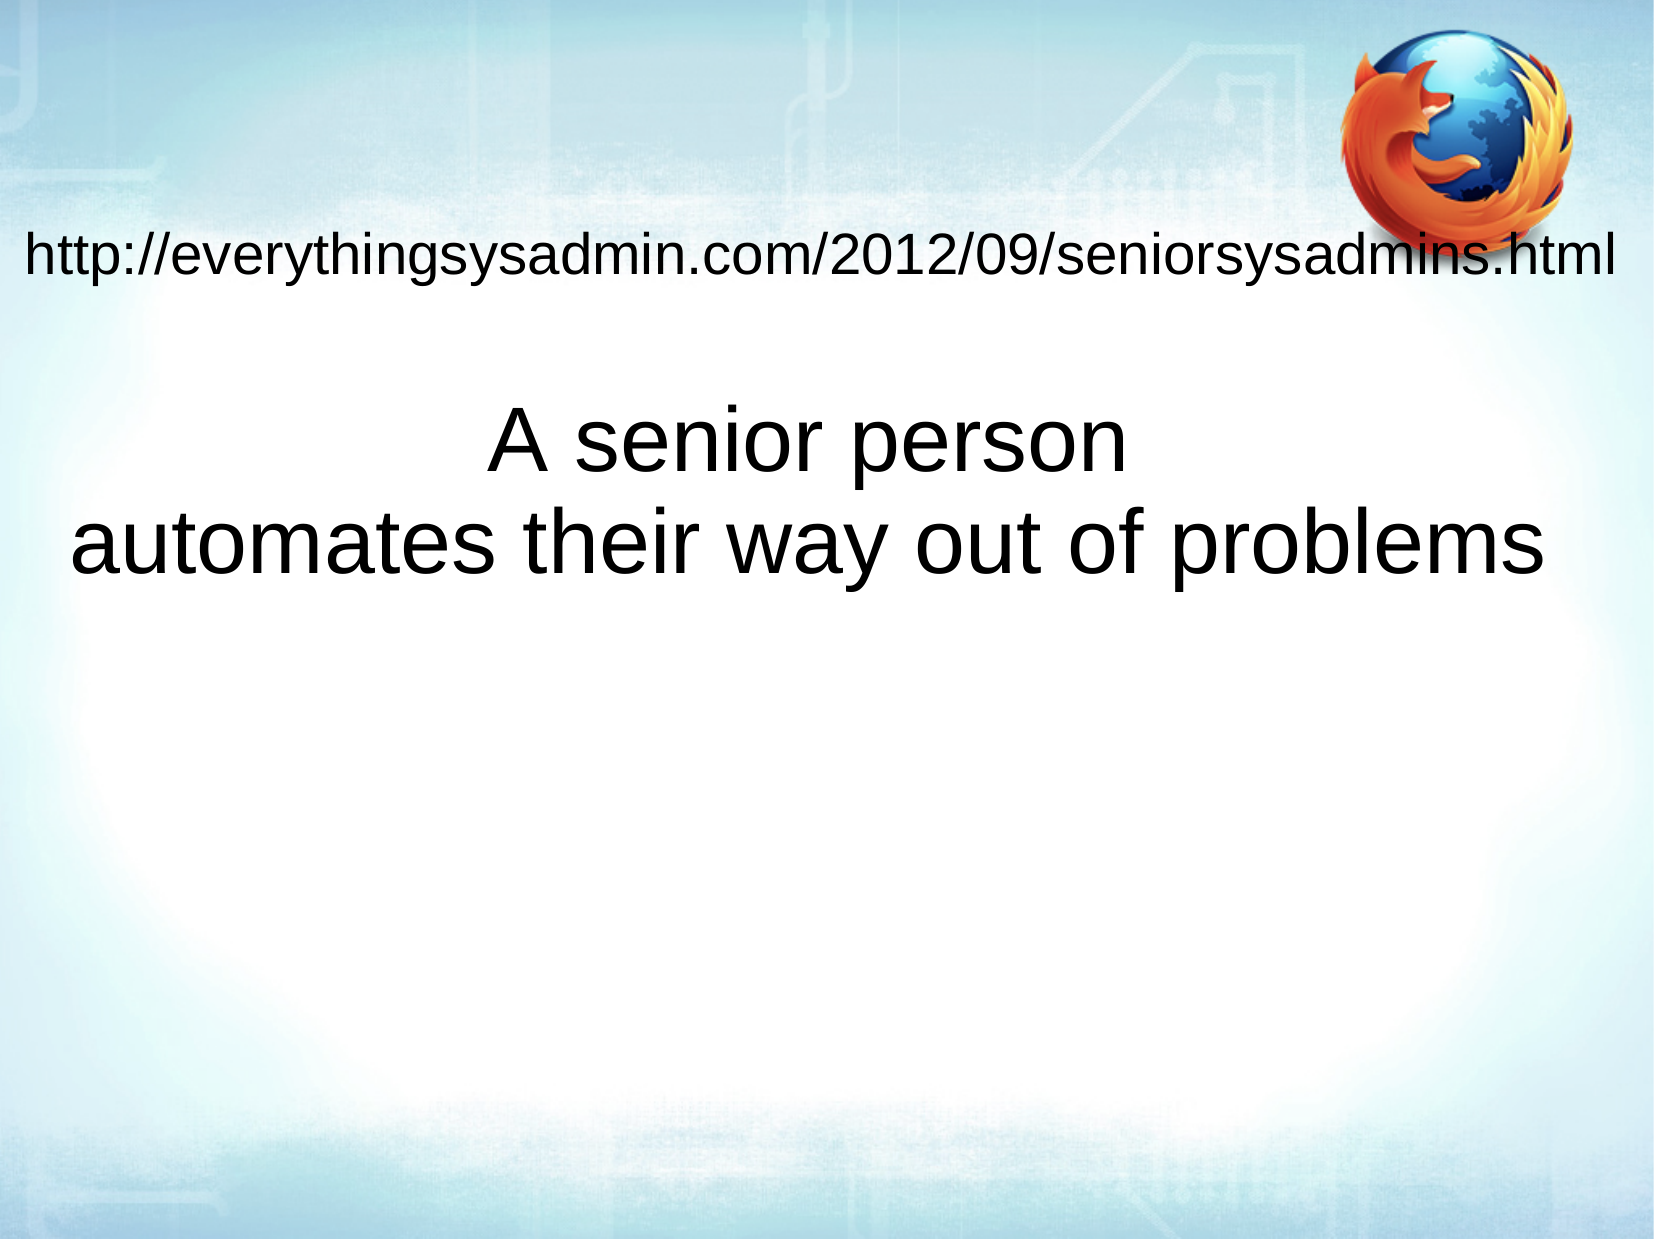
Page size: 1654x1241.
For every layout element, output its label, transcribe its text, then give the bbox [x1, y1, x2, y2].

picture [0, 0, 1654, 1239]
title http://everythingsysadmin.com/2012/09/seniorsysadmins.html A senior person automates their way out of problems [13, 226, 1630, 1110]
